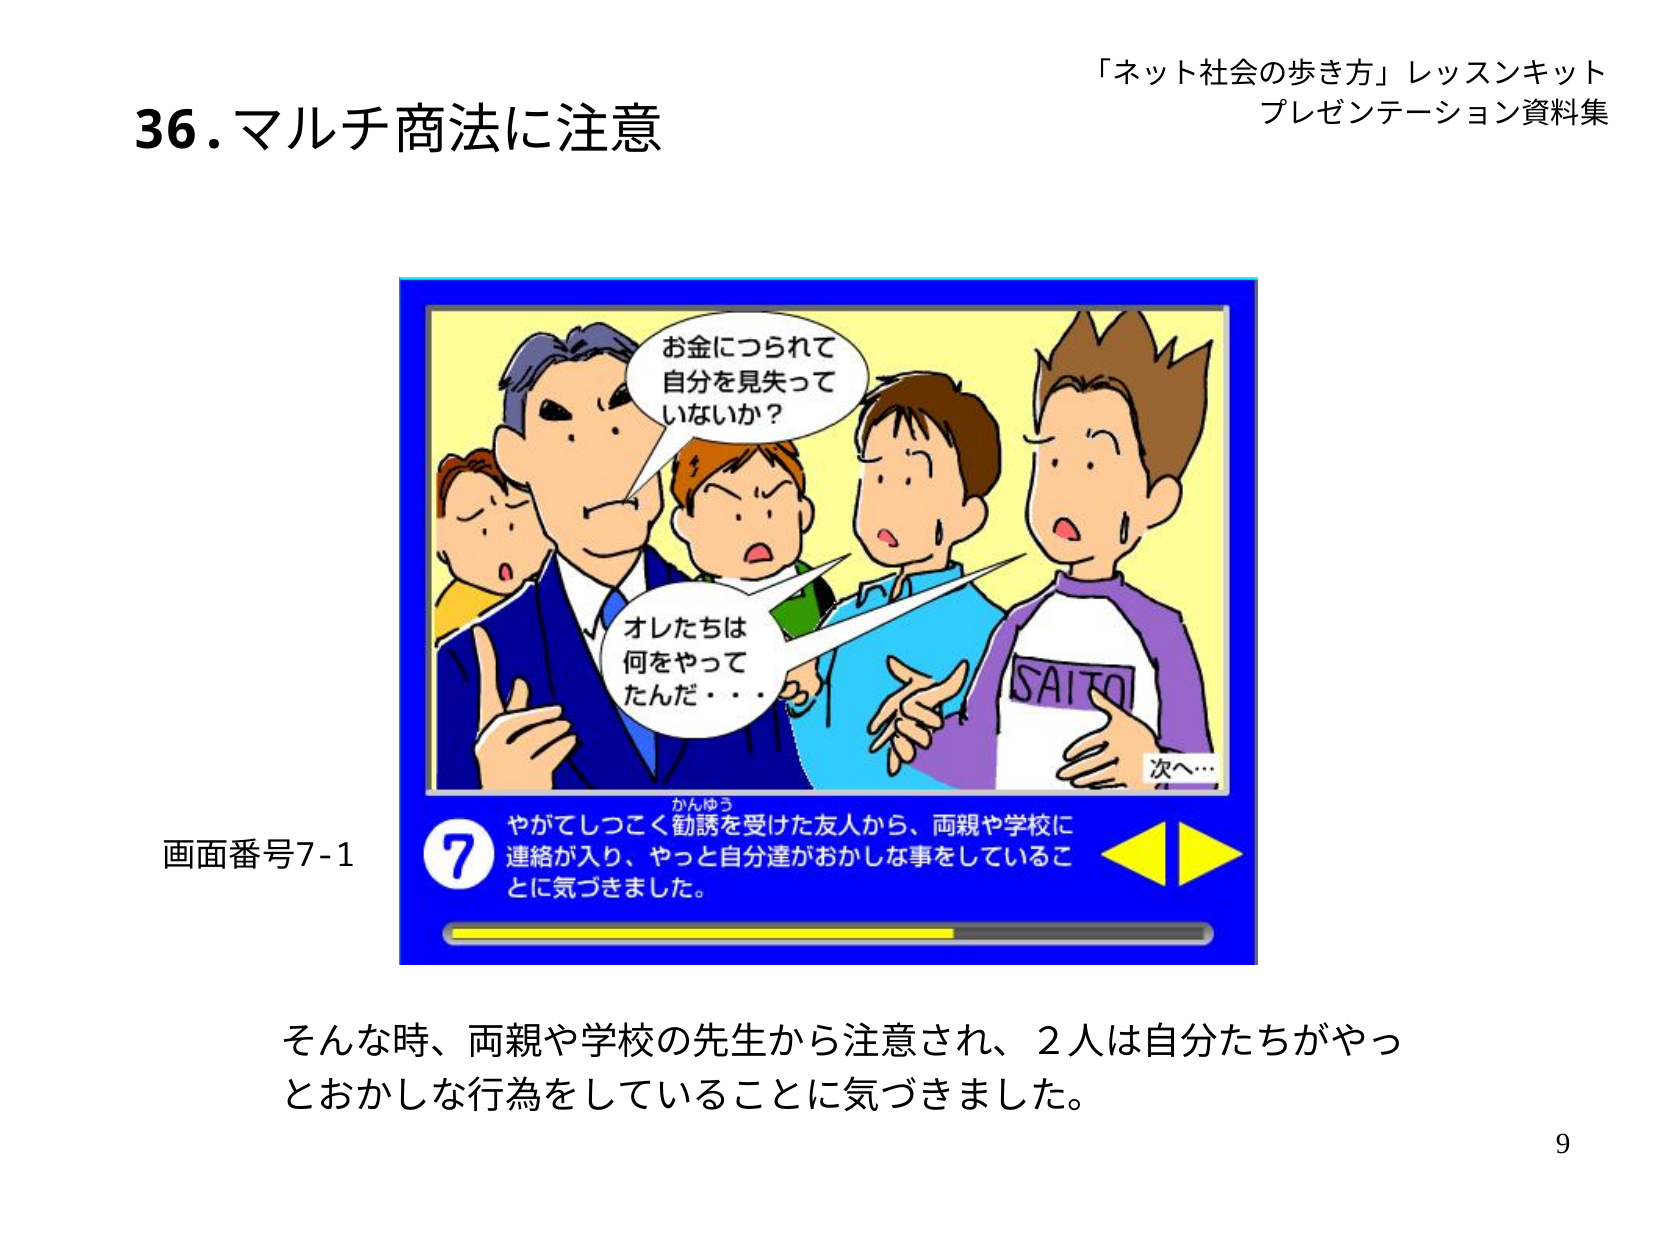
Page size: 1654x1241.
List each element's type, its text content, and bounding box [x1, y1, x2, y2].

text_box 36.マルチ商法に注意 [118, 88, 1241, 169]
text_box 画面番号7-1 [147, 826, 384, 882]
text_box そんな時、両親や学校の先生から注意され、２人は自分たちがやっとおかしな行為をしていることに気づきました。 [265, 1003, 1447, 1128]
picture [399, 277, 1258, 965]
text_box 「ネット社会の歩き方」レッスンキット プレゼンテーション資料集 [1062, 44, 1625, 139]
